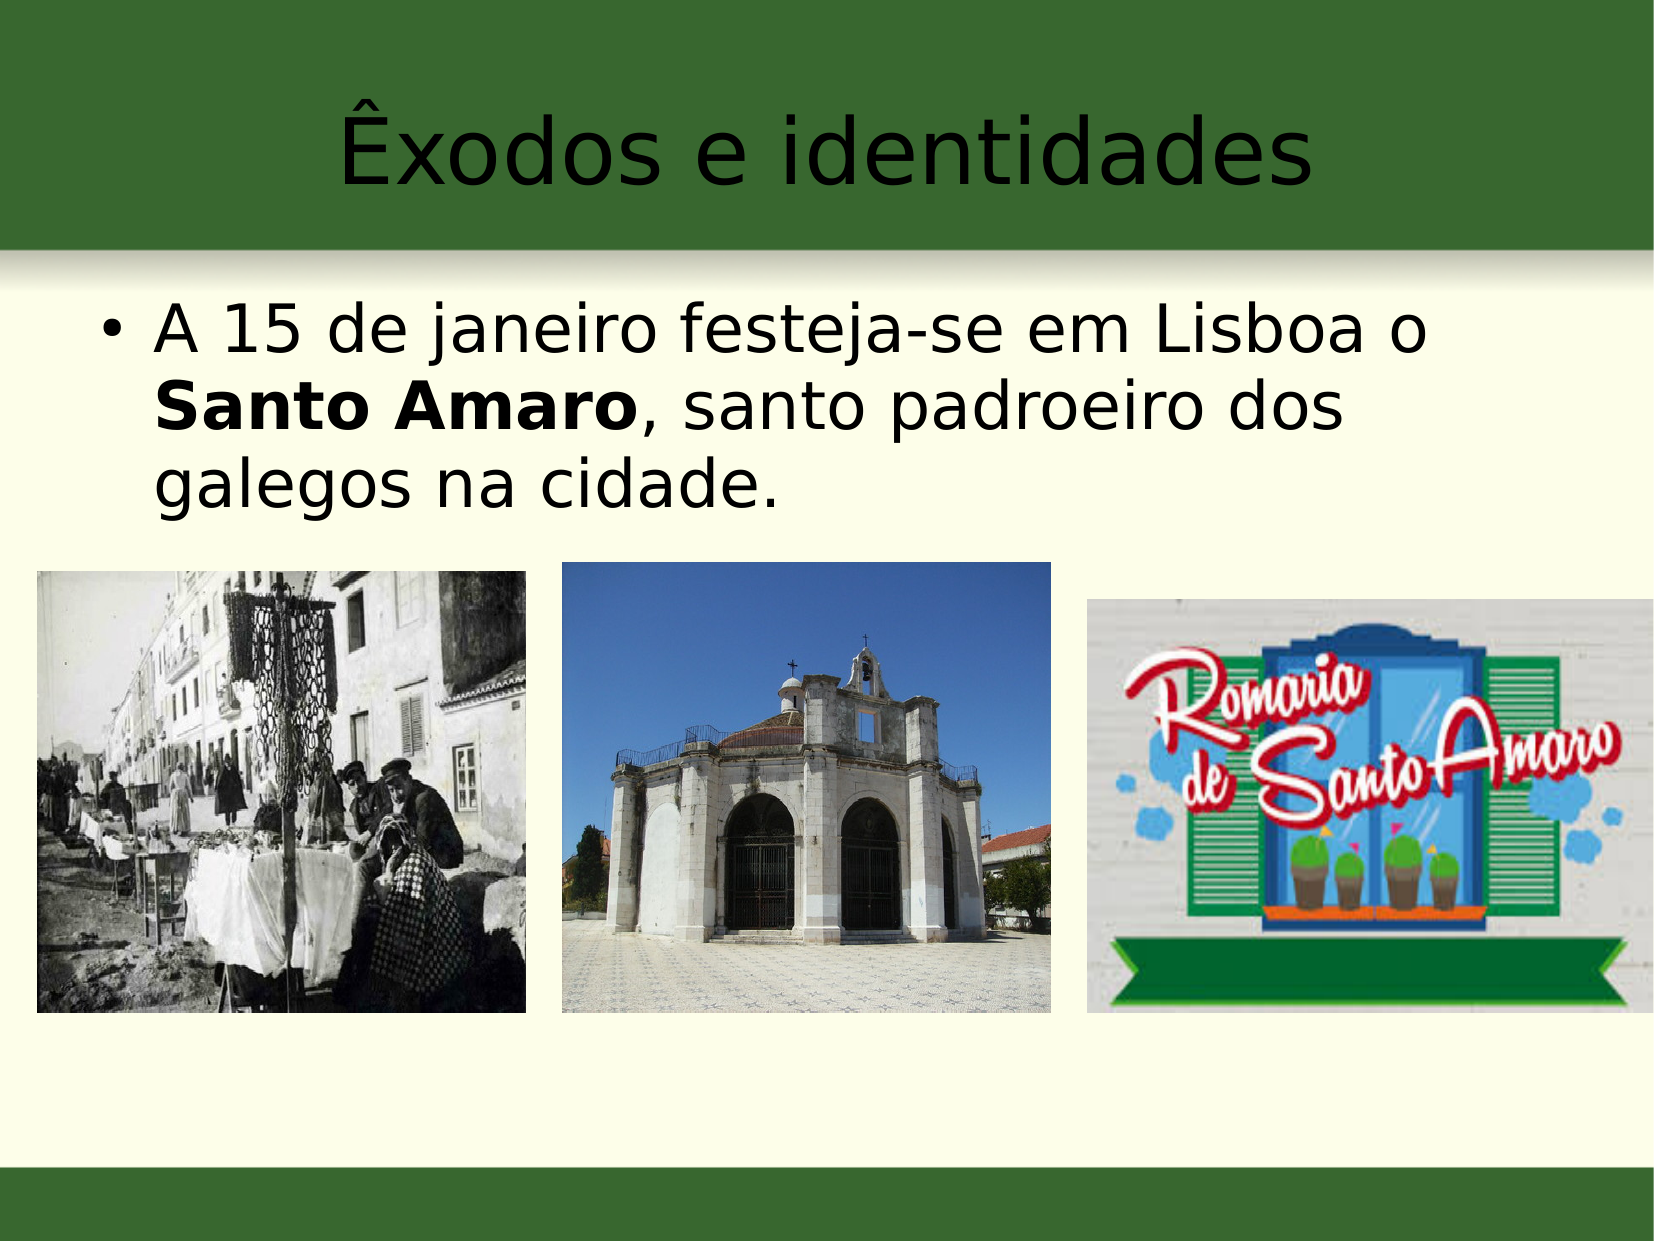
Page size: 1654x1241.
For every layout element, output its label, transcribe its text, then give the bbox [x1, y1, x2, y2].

list A 15 de janeiro festeja-se em Lisboa o Santo Amaro, santo padroeiro dos galegos na cidade. [82, 290, 1571, 681]
title Êxodos e identidades [82, 49, 1571, 257]
picture [0, 0, 1654, 1241]
